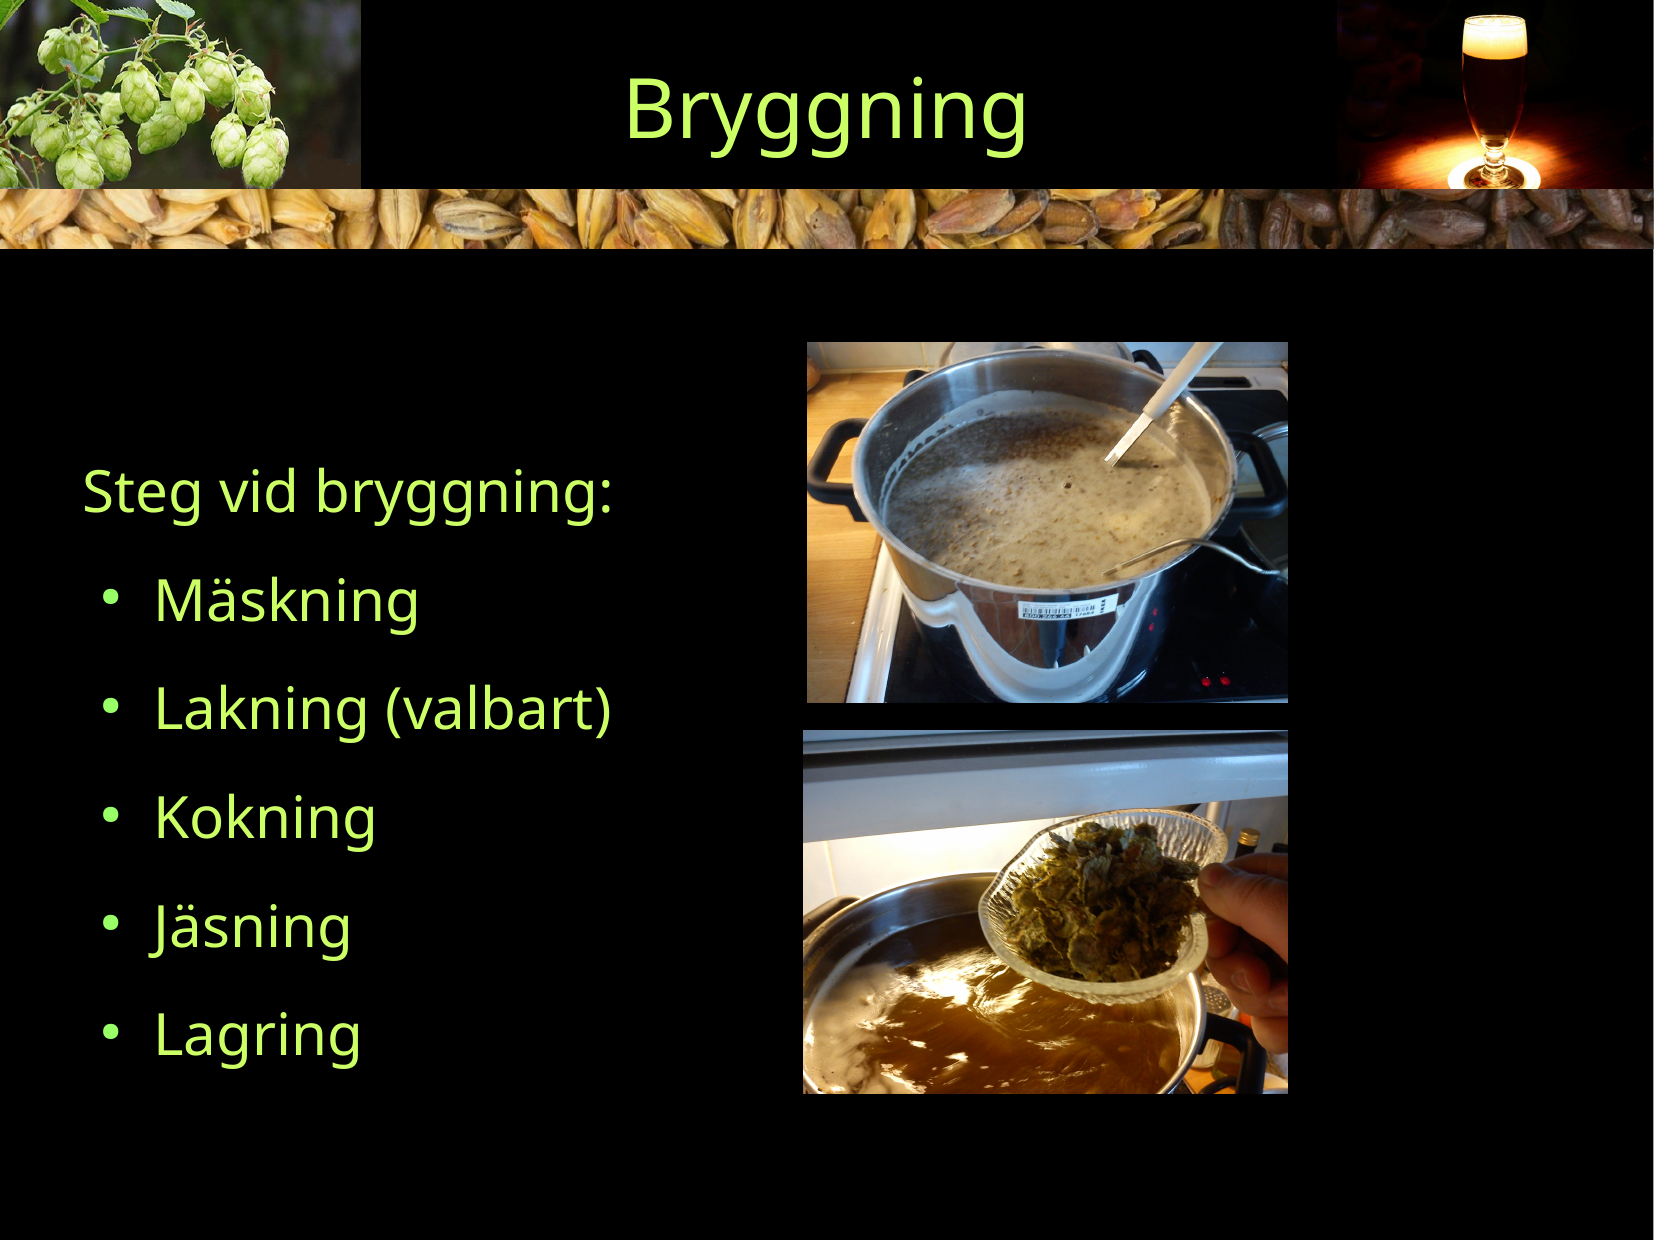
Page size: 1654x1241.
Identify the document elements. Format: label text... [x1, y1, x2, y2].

title Bryggning [361, 49, 1337, 143]
picture [0, 0, 1654, 249]
picture [807, 342, 1288, 703]
list Steg vid bryggning: Mäskning Lakning (valbart) Kokning Jäsning Lagring [82, 307, 1571, 1205]
picture [803, 730, 1288, 1094]
title [361, 143, 1337, 189]
